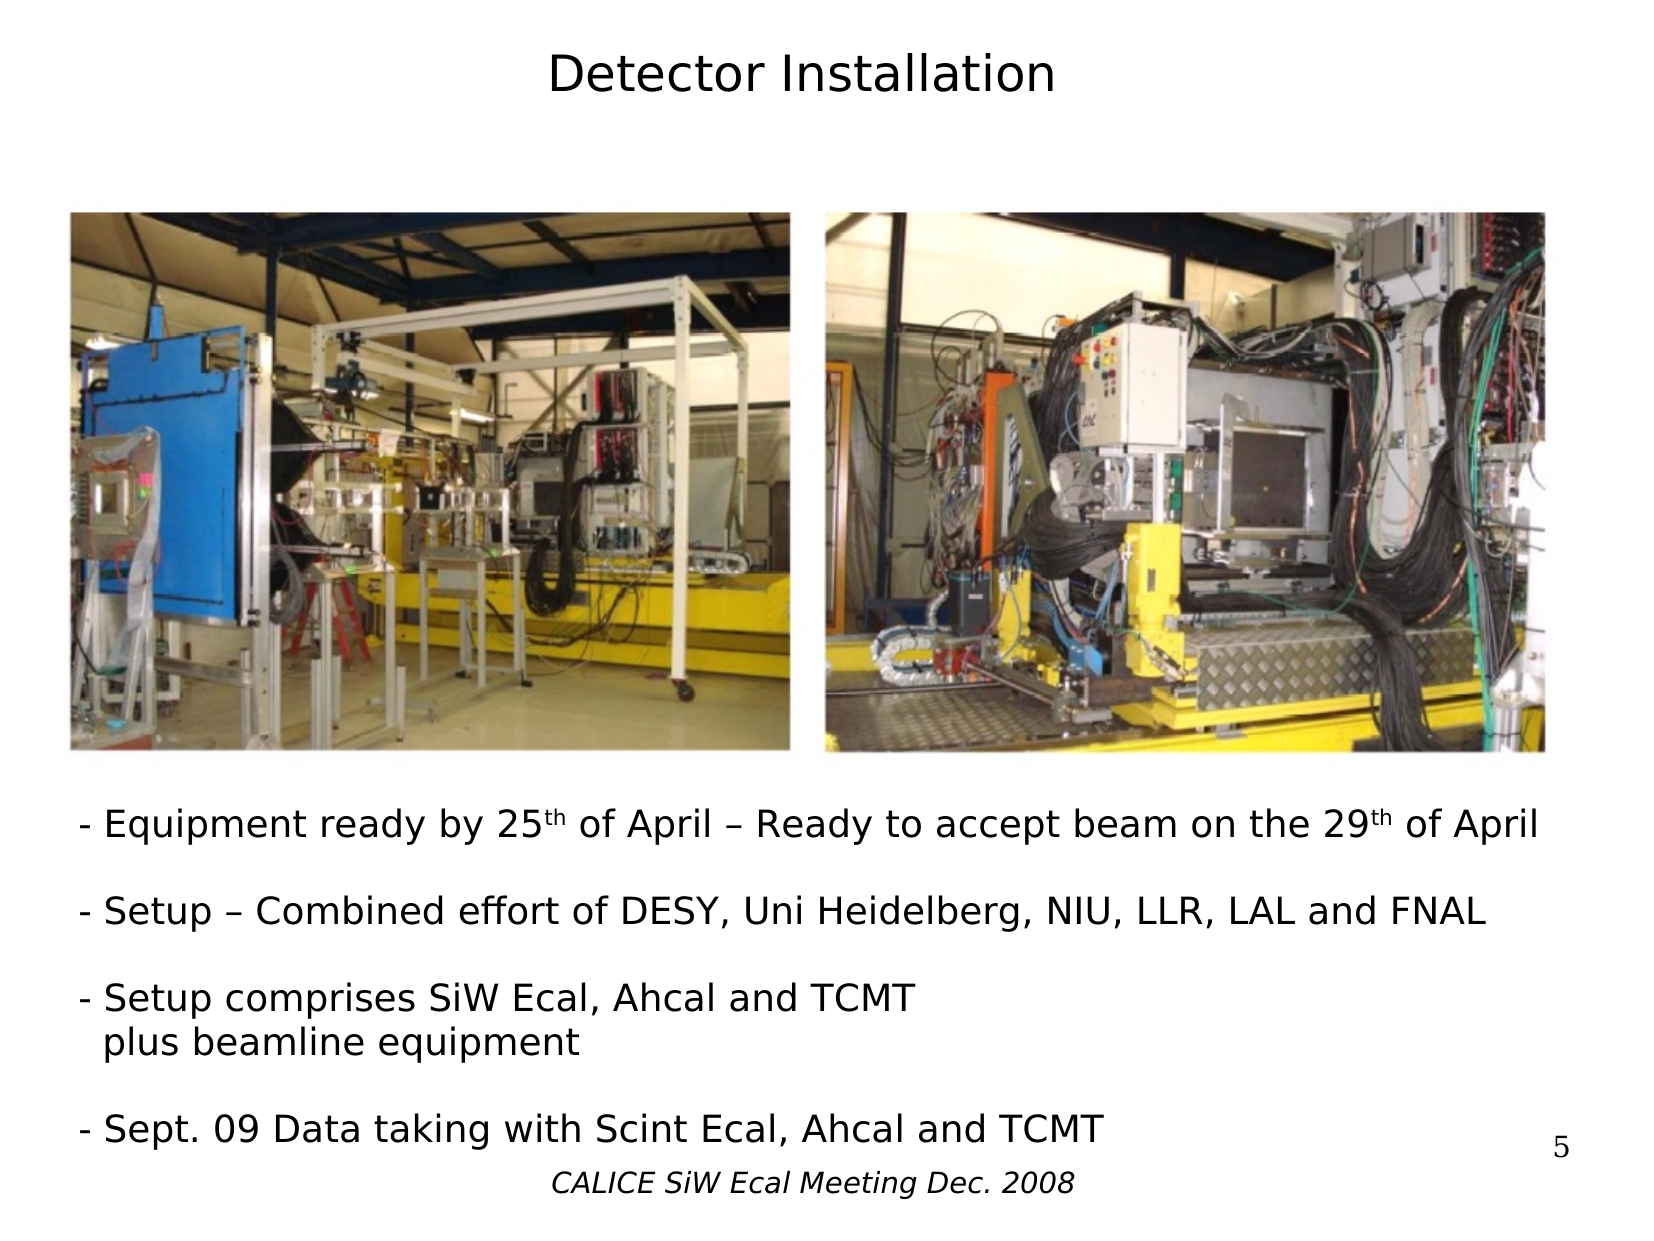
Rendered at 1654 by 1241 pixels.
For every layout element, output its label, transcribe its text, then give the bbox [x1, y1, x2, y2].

picture [37, 197, 1572, 779]
text_box Detector Installation [532, 37, 1063, 111]
text_box - Equipment ready by 25th of April – Ready to accept beam on the 29th of April - Setup – Combined effort of DESY, Uni Heidelberg, NIU, LLR, LAL and FNAL - Setup comprises SiW Ecal, Ahcal and TCMT plus beamline equipment - Sept. 09 Data taking with Scint Ecal, Ahcal and TCMT [63, 795, 1525, 1160]
